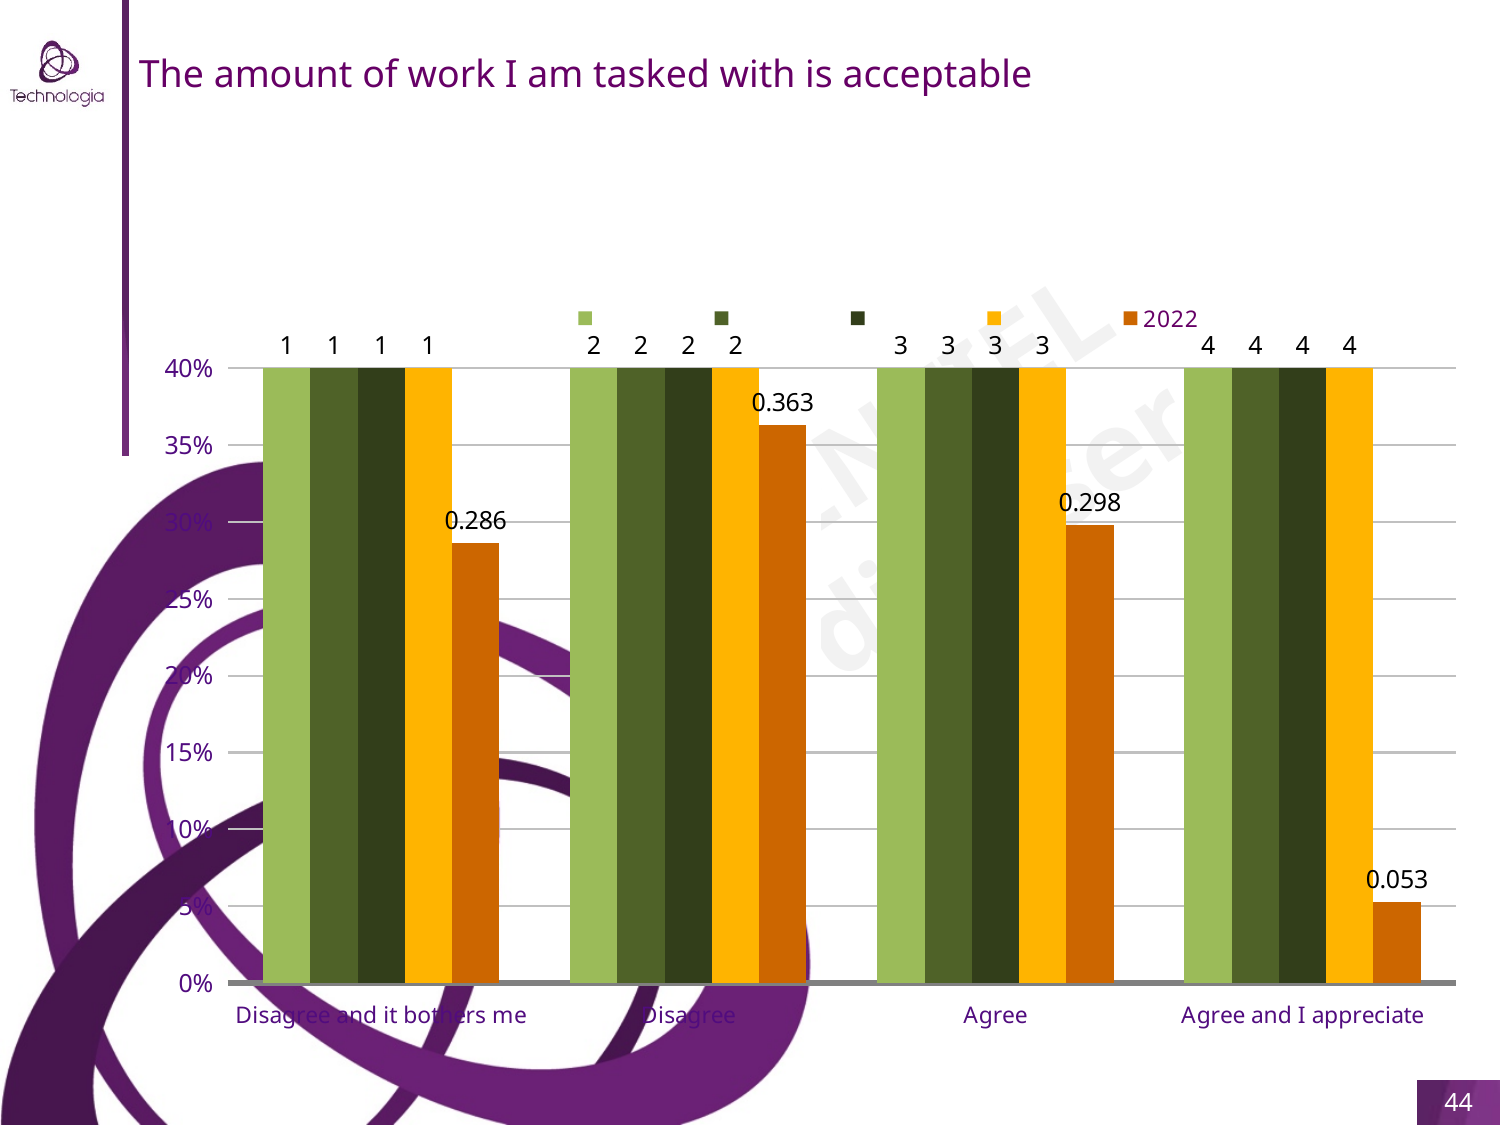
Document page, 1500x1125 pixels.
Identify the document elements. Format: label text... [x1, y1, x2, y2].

picture [0, 33, 113, 114]
title The amount of work I am tasked with is acceptable [123, 42, 1282, 185]
chart [123, 215, 1460, 1083]
picture [0, 0, 821, 1125]
picture [1417, 1080, 1500, 1125]
